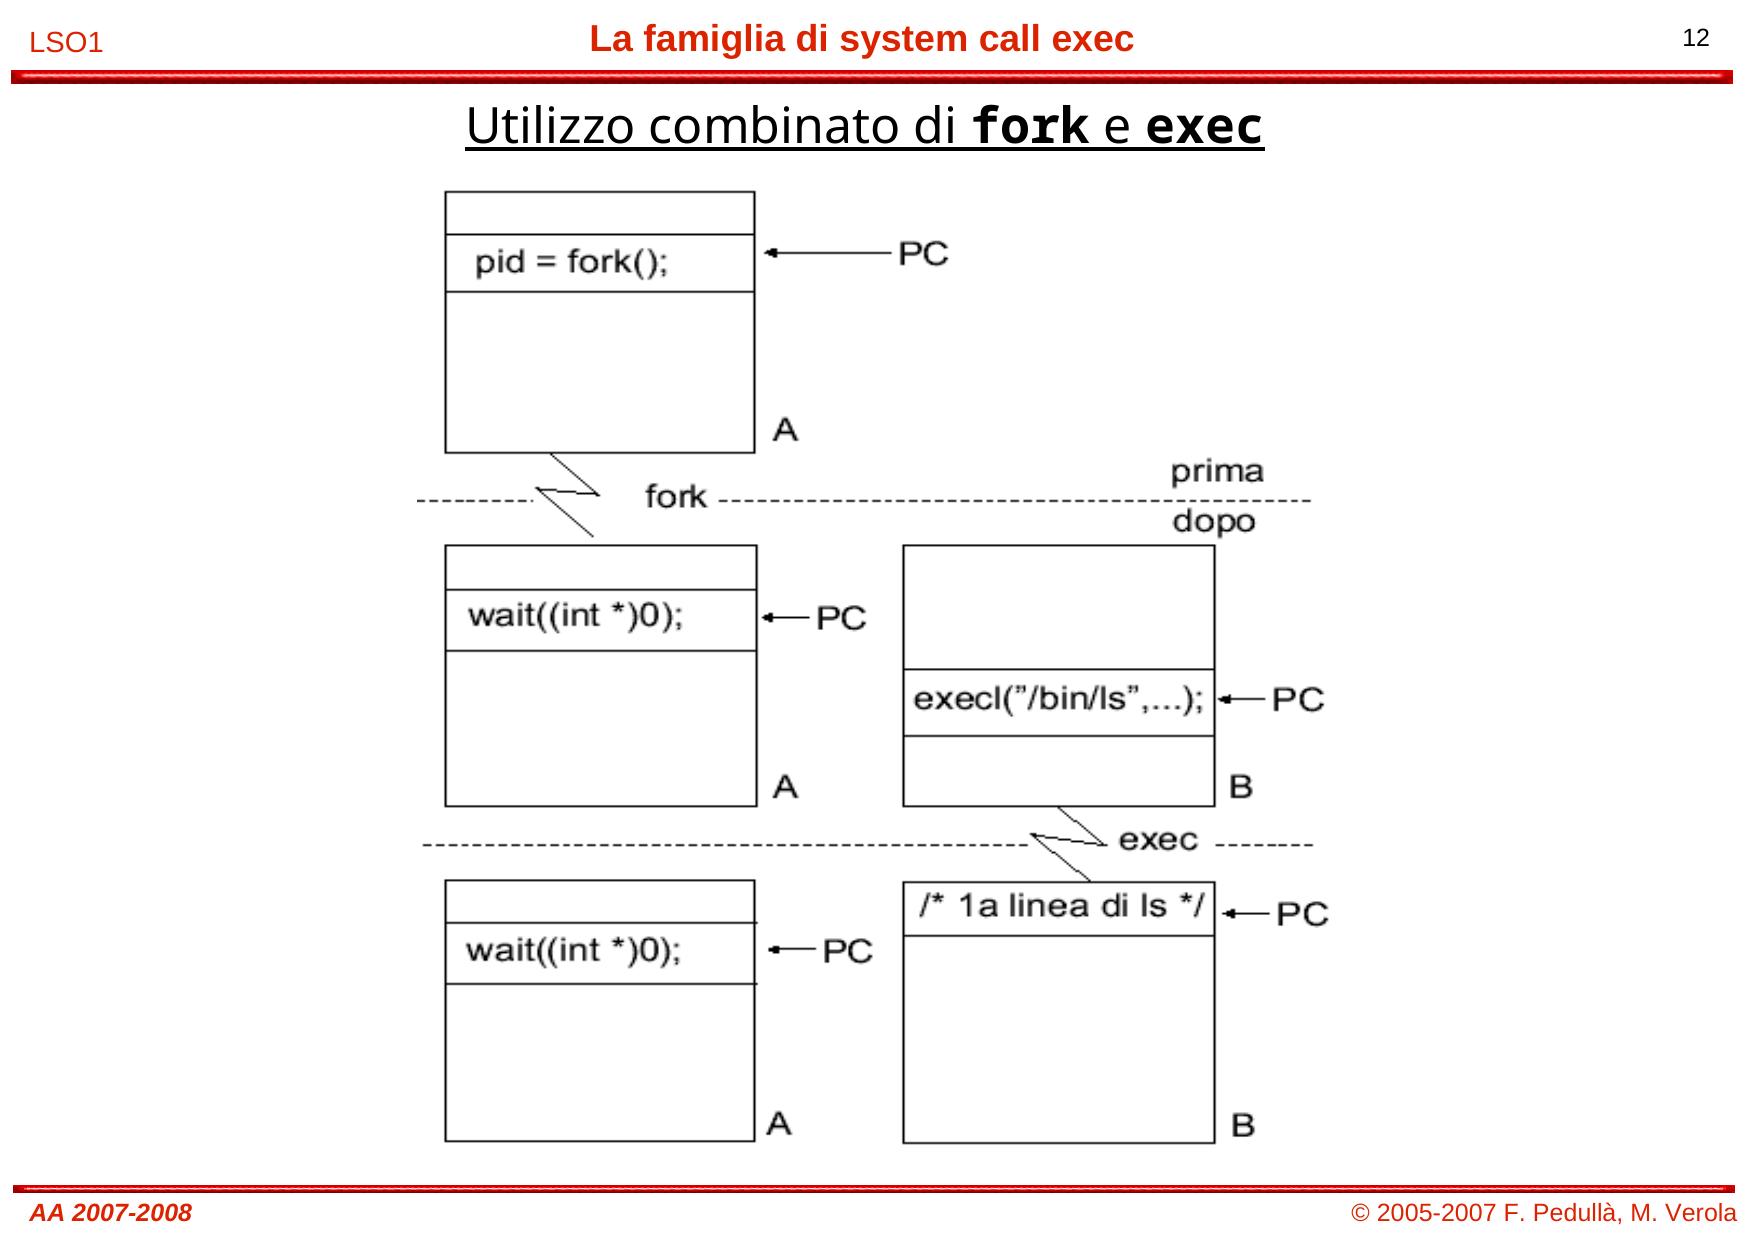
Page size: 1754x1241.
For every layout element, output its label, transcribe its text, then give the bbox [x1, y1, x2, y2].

picture [11, 70, 1733, 84]
picture [13, 1185, 1735, 1193]
title Utilizzo combinato di fork e exec [401, 78, 1330, 174]
picture [417, 184, 1348, 1150]
